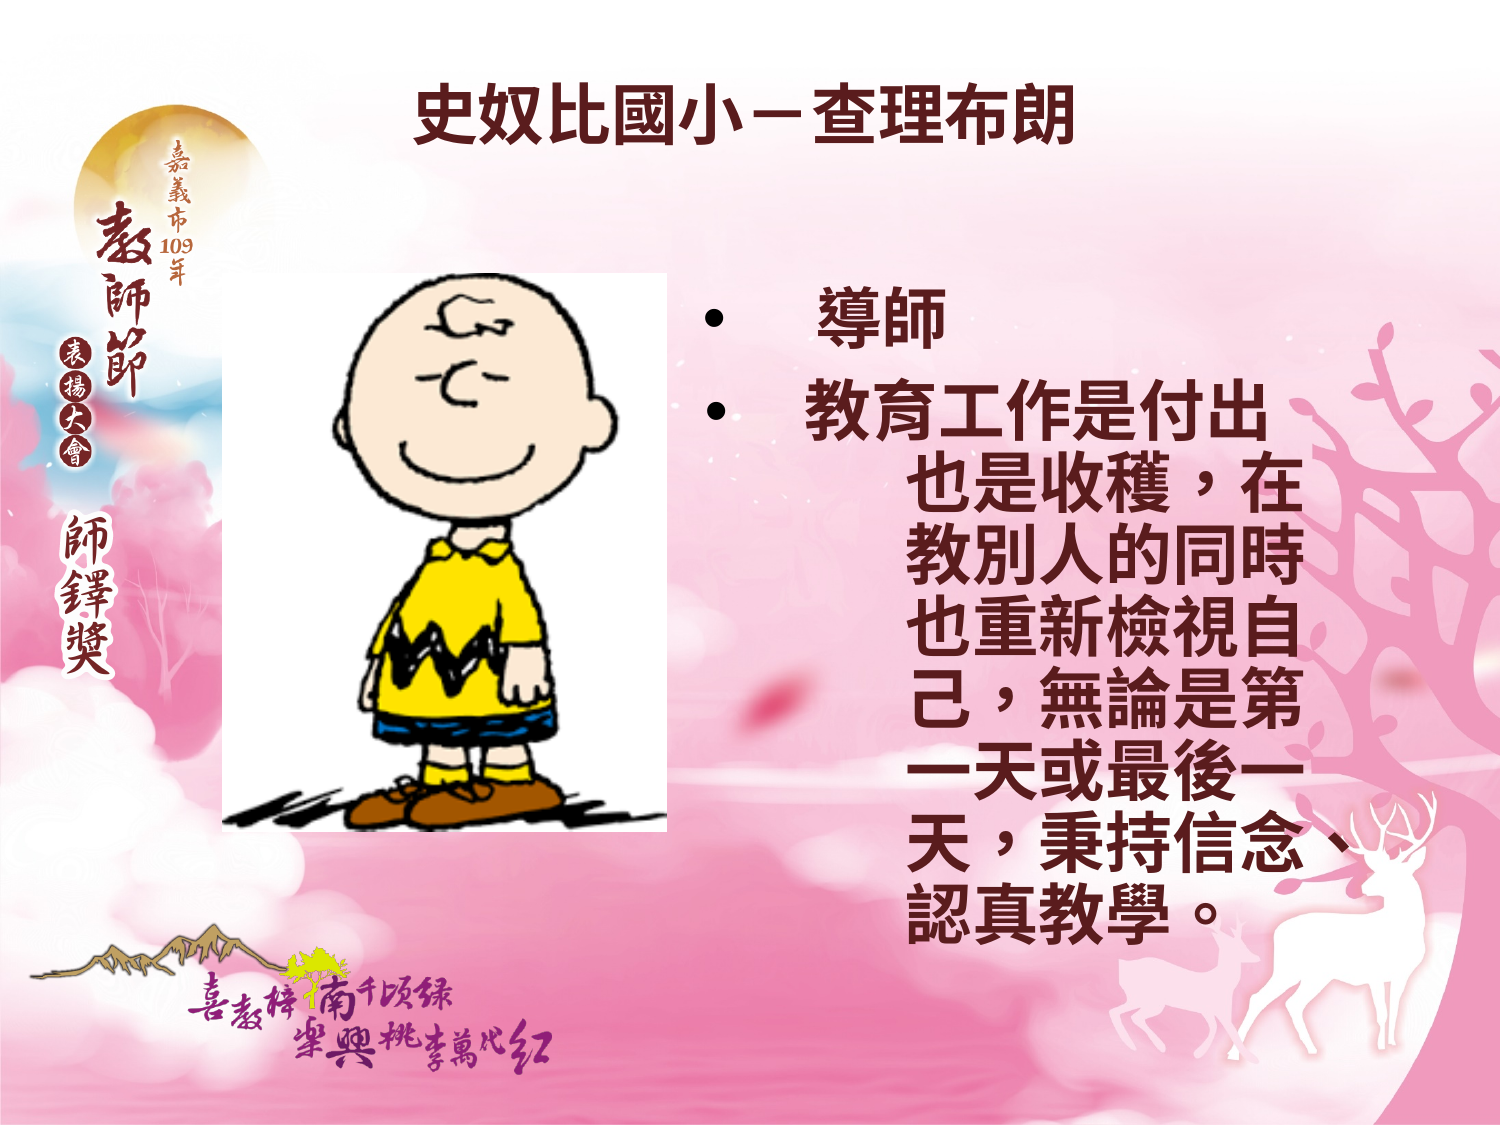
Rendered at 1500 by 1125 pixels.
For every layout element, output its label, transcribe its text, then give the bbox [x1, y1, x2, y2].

picture [0, 34, 1500, 1125]
text_box 史奴比國小－查理布朗 [396, 19, 1256, 217]
text_box 導師 教育工作是付出也是收穫，在教別人的同時也重新檢視自己，無論是第一天或最後一天，秉持信念、認真教學。 [666, 278, 1330, 970]
